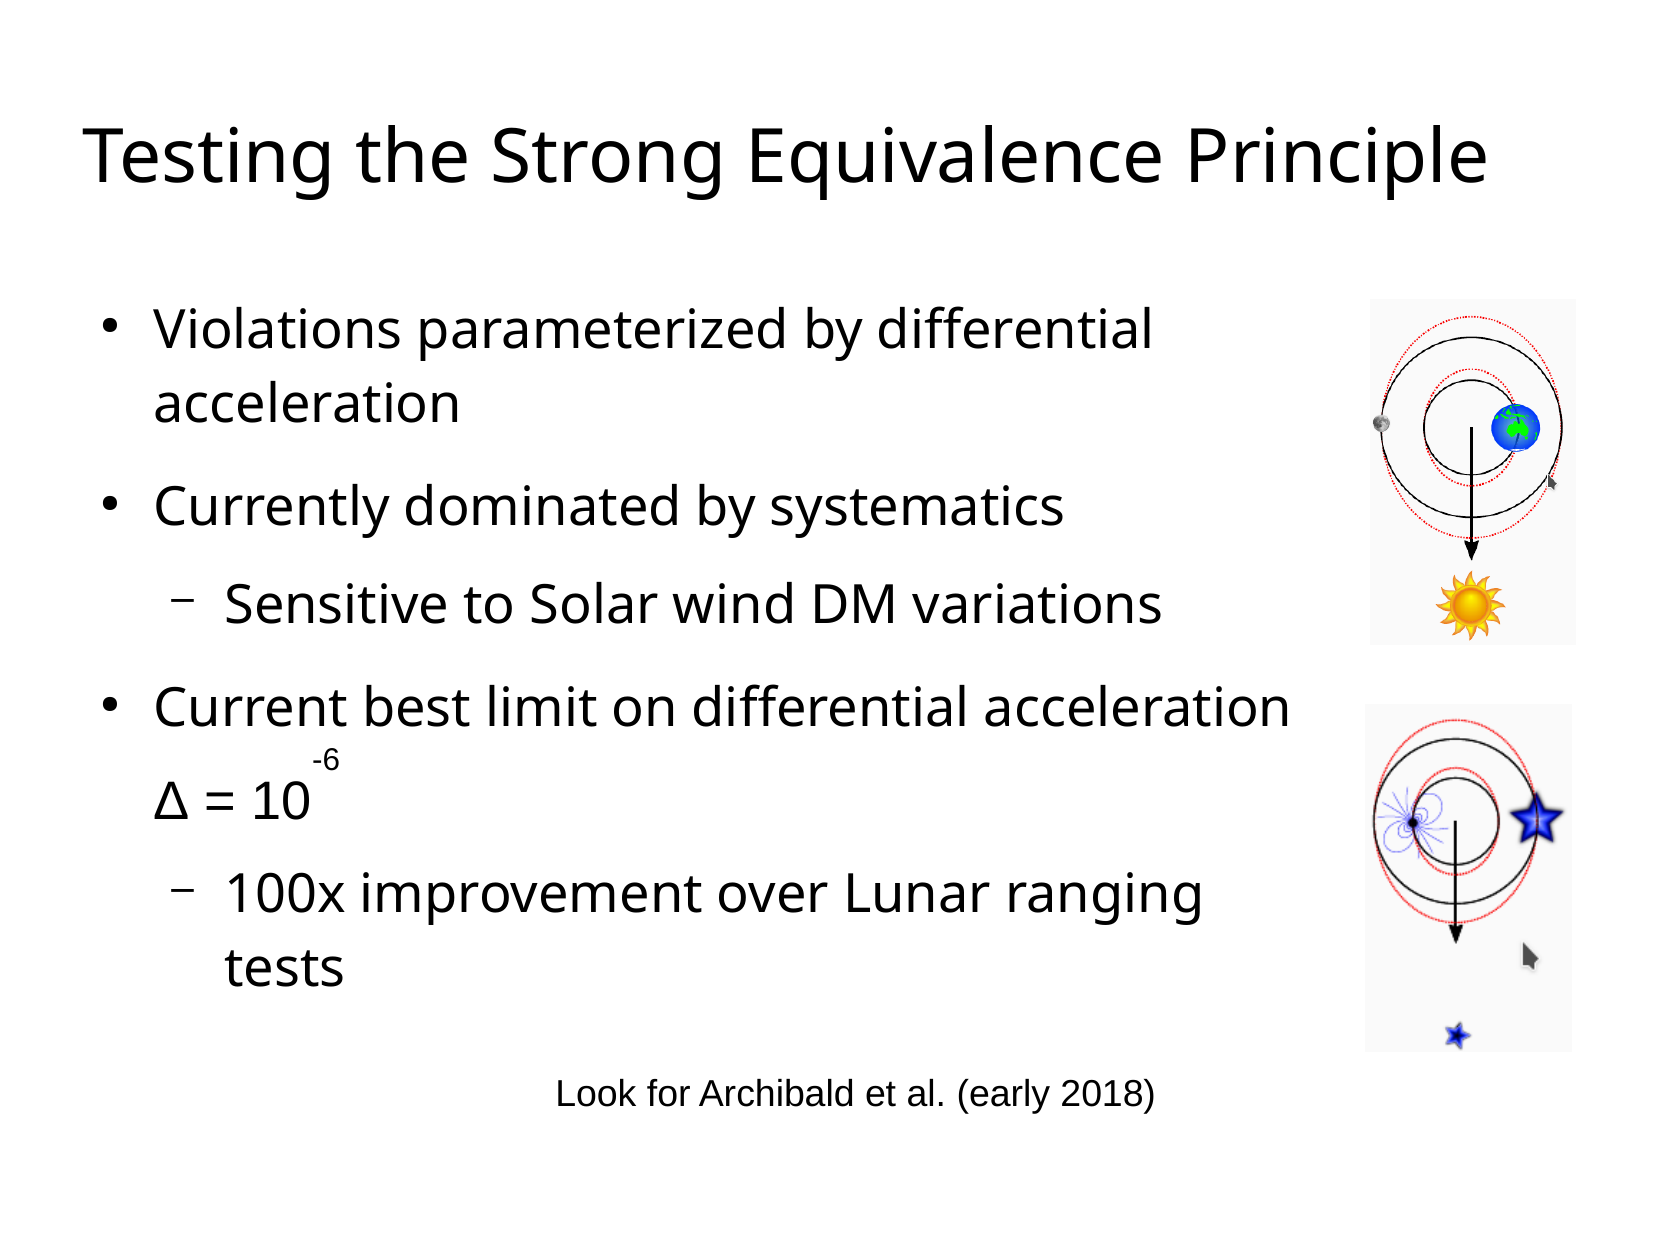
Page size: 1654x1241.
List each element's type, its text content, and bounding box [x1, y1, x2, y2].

picture [1370, 299, 1576, 646]
list Violations parameterized by differential acceleration Currently dominated by systematics Sensitive to Solar wind DM variations Current best limit on differential acceleration Δ = 10-6 100x improvement over Lunar ranging tests [82, 290, 1336, 1010]
text_box Look for Archibald et al. (early 2018) [540, 1065, 1172, 1122]
picture [1365, 704, 1572, 1052]
title Testing the Strong Equivalence Principle [82, 49, 1571, 257]
